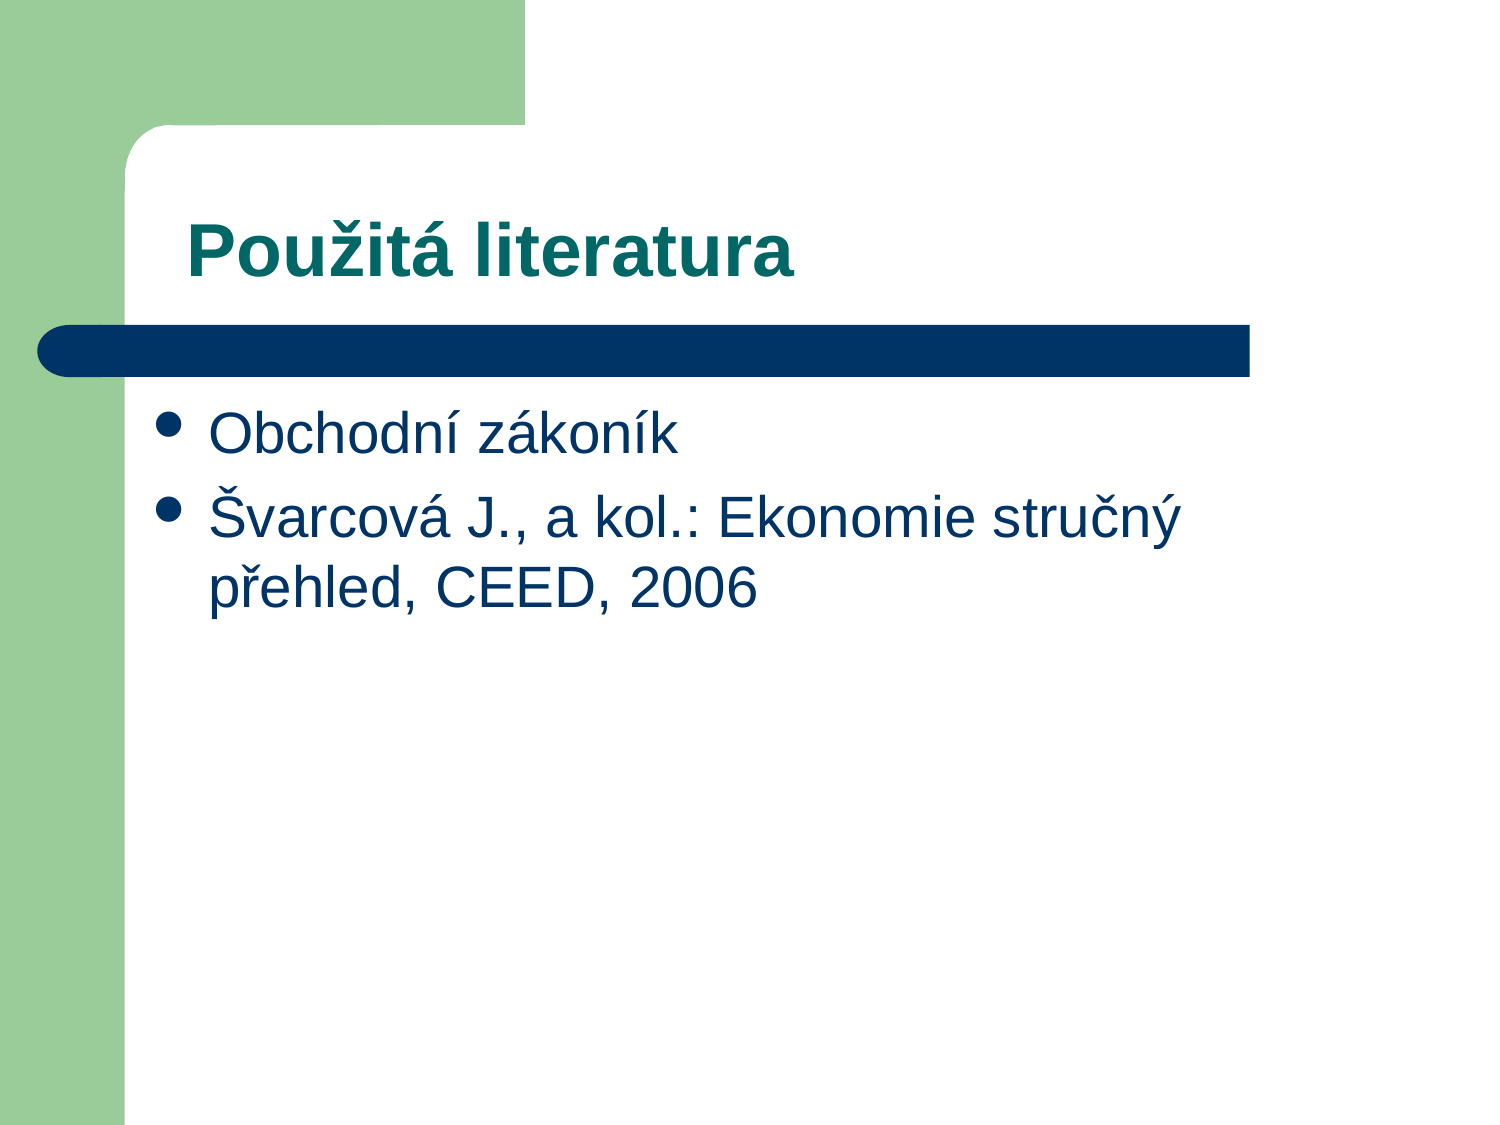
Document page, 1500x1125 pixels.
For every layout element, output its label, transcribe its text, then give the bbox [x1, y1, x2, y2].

list Obchodní zákoník Švarcová J., a kol.: Ekonomie stručný přehled, CEED, 2006 [137, 387, 1400, 999]
text_box Použitá literatura [136, 136, 1414, 301]
